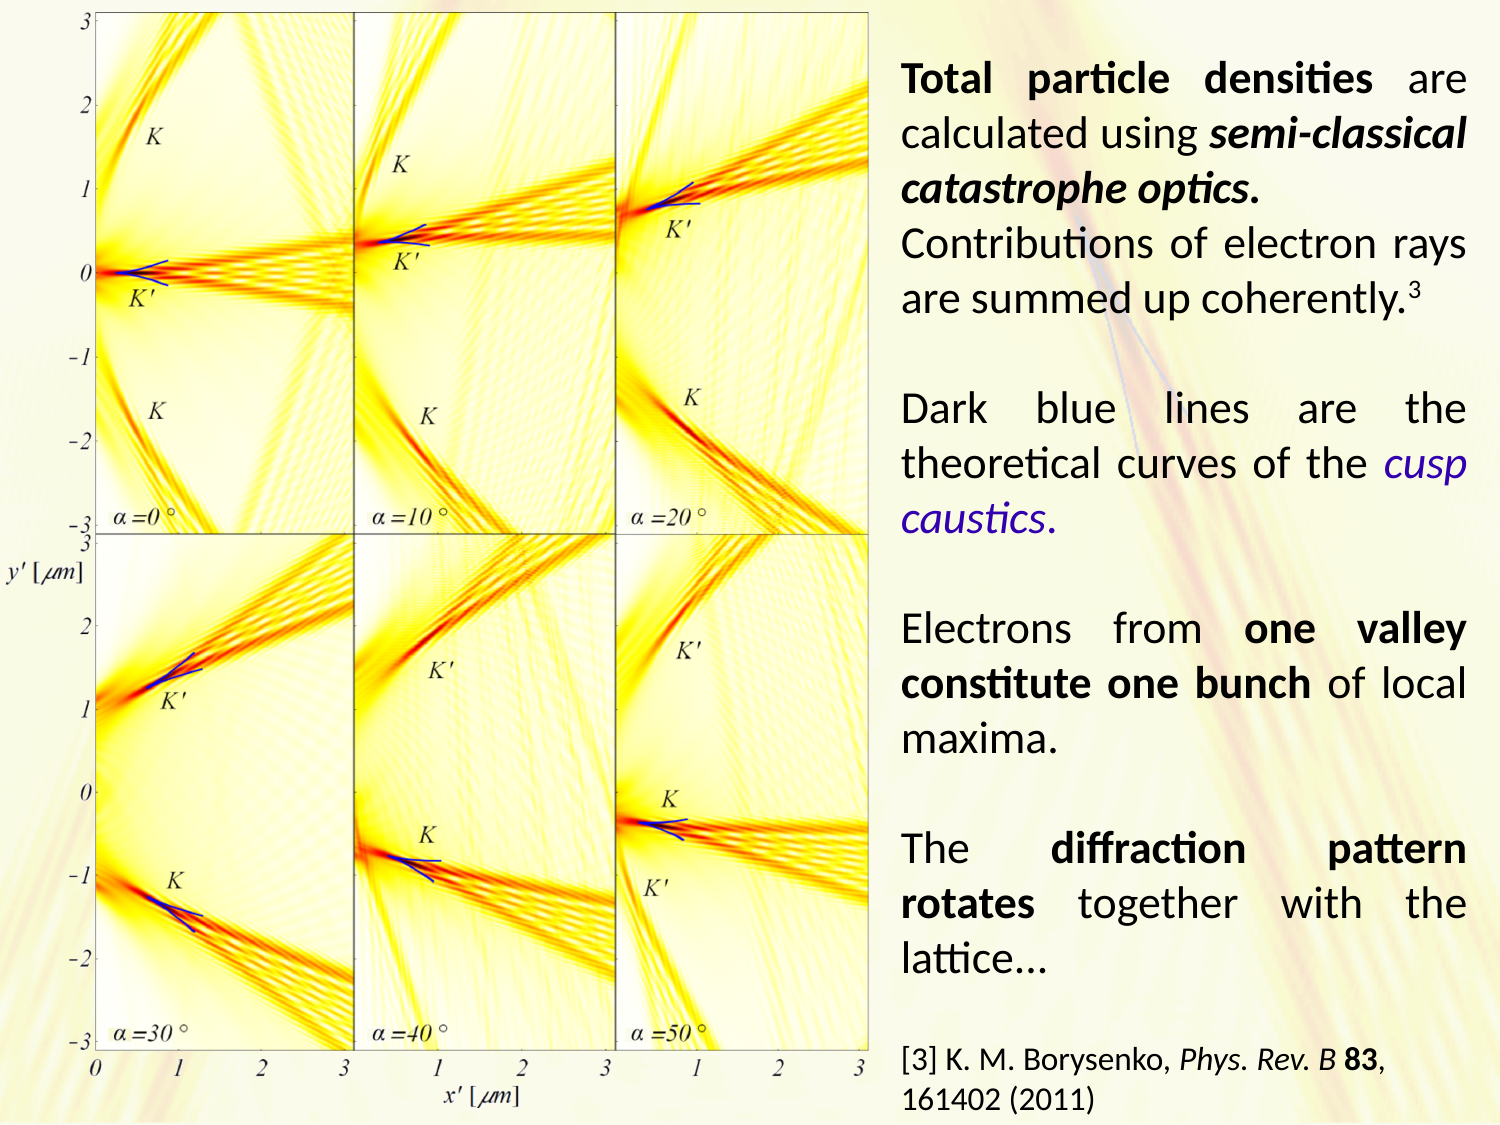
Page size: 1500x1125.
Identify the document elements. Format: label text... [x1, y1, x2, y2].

picture [0, 0, 1500, 1125]
text_box Total particle densities are calculated using semi-classical catastrophe optics. Contributions of electron rays are summed up coherently.3 Dark blue lines are the theoretical curves of the cusp caustics. Electrons from one valley constitute one bunch of local maxima. The diffraction pattern rotates together with the lattice... [3] K. M. Borysenko, Phys. Rev. B 83, 161402 (2011) [885, 40, 1483, 1125]
